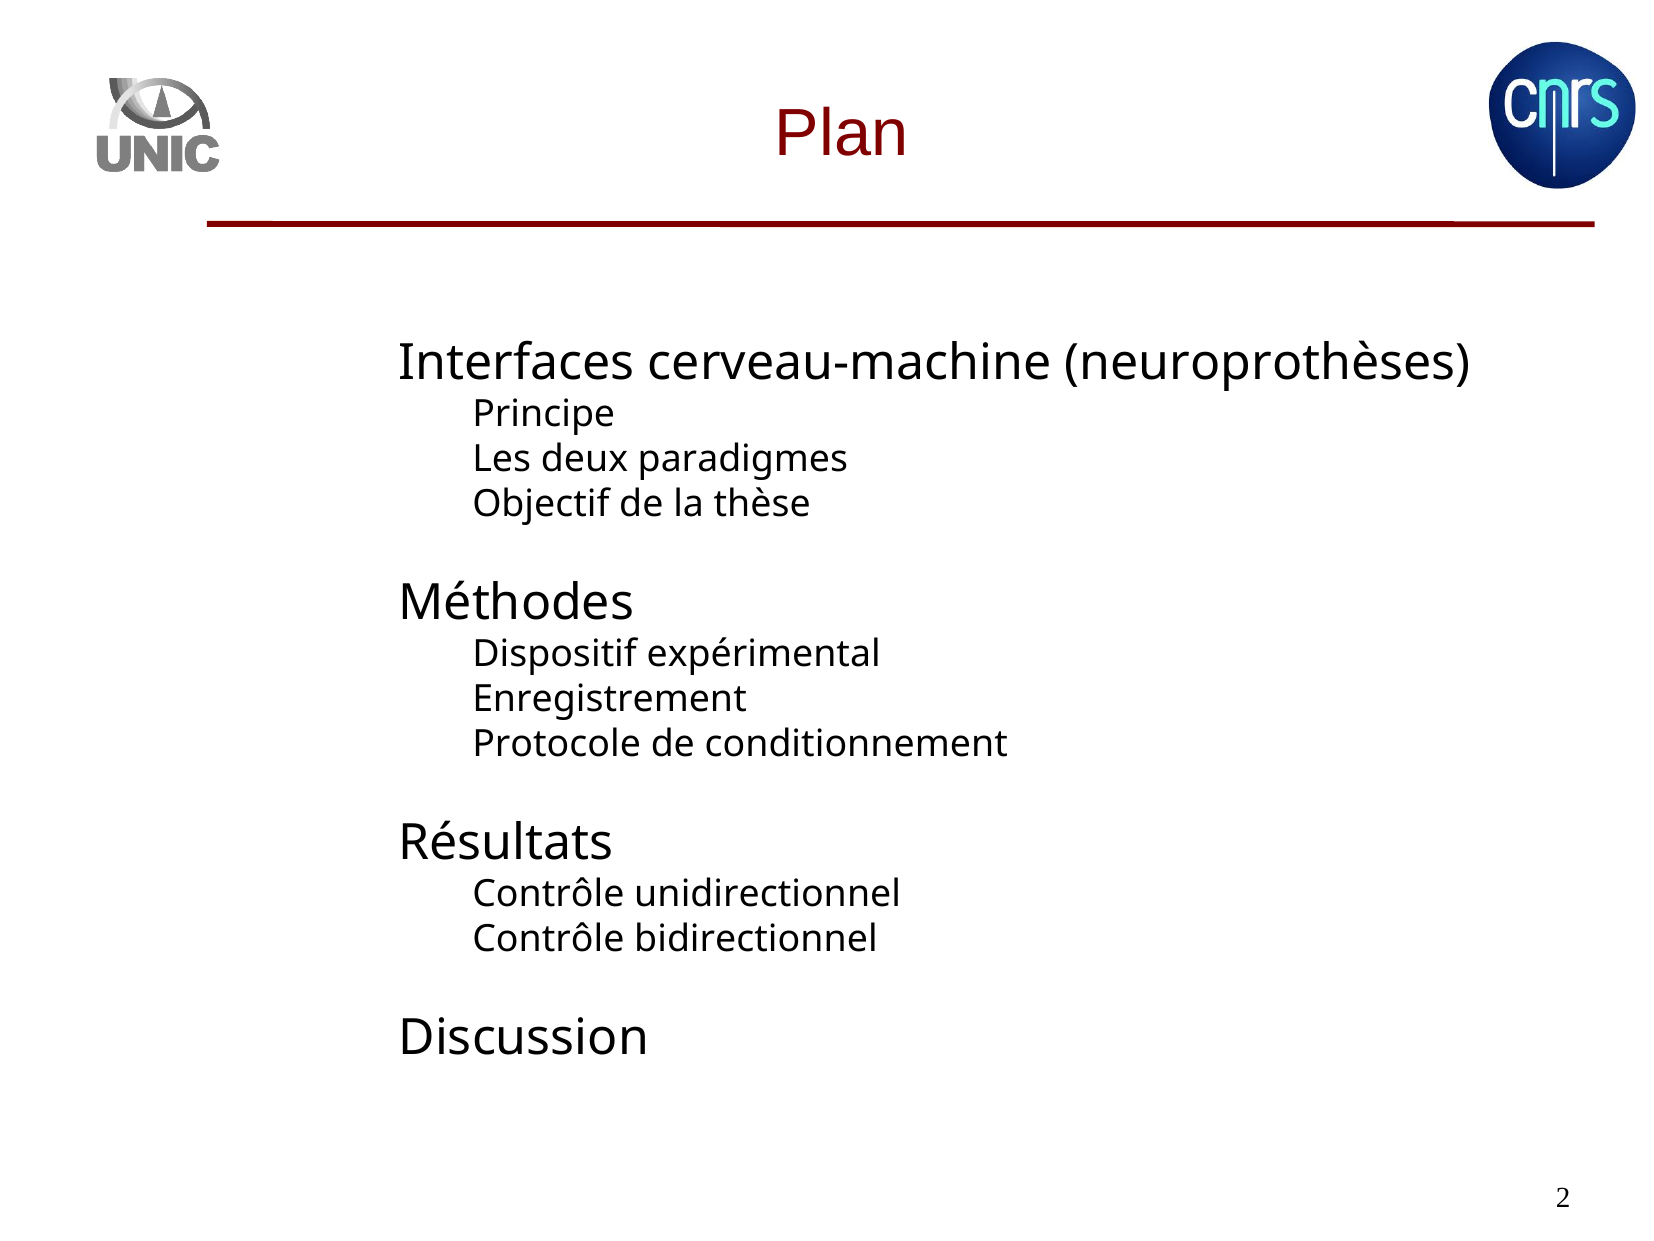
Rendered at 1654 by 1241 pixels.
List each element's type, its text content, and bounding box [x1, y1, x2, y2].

text_box Plan [206, 88, 1477, 207]
text_box <numéro> [1185, 1180, 1571, 1215]
text_box Interfaces cerveau-machine (neuroprothèses) Principe Les deux paradigmes Objectif de la thèse Méthodes Dispositif expérimental Enregistrement Protocole de conditionnement Résultats Contrôle unidirectionnel Contrôle bidirectionnel Discussion [383, 322, 1315, 1072]
picture [1488, 41, 1636, 189]
picture [89, 65, 226, 187]
